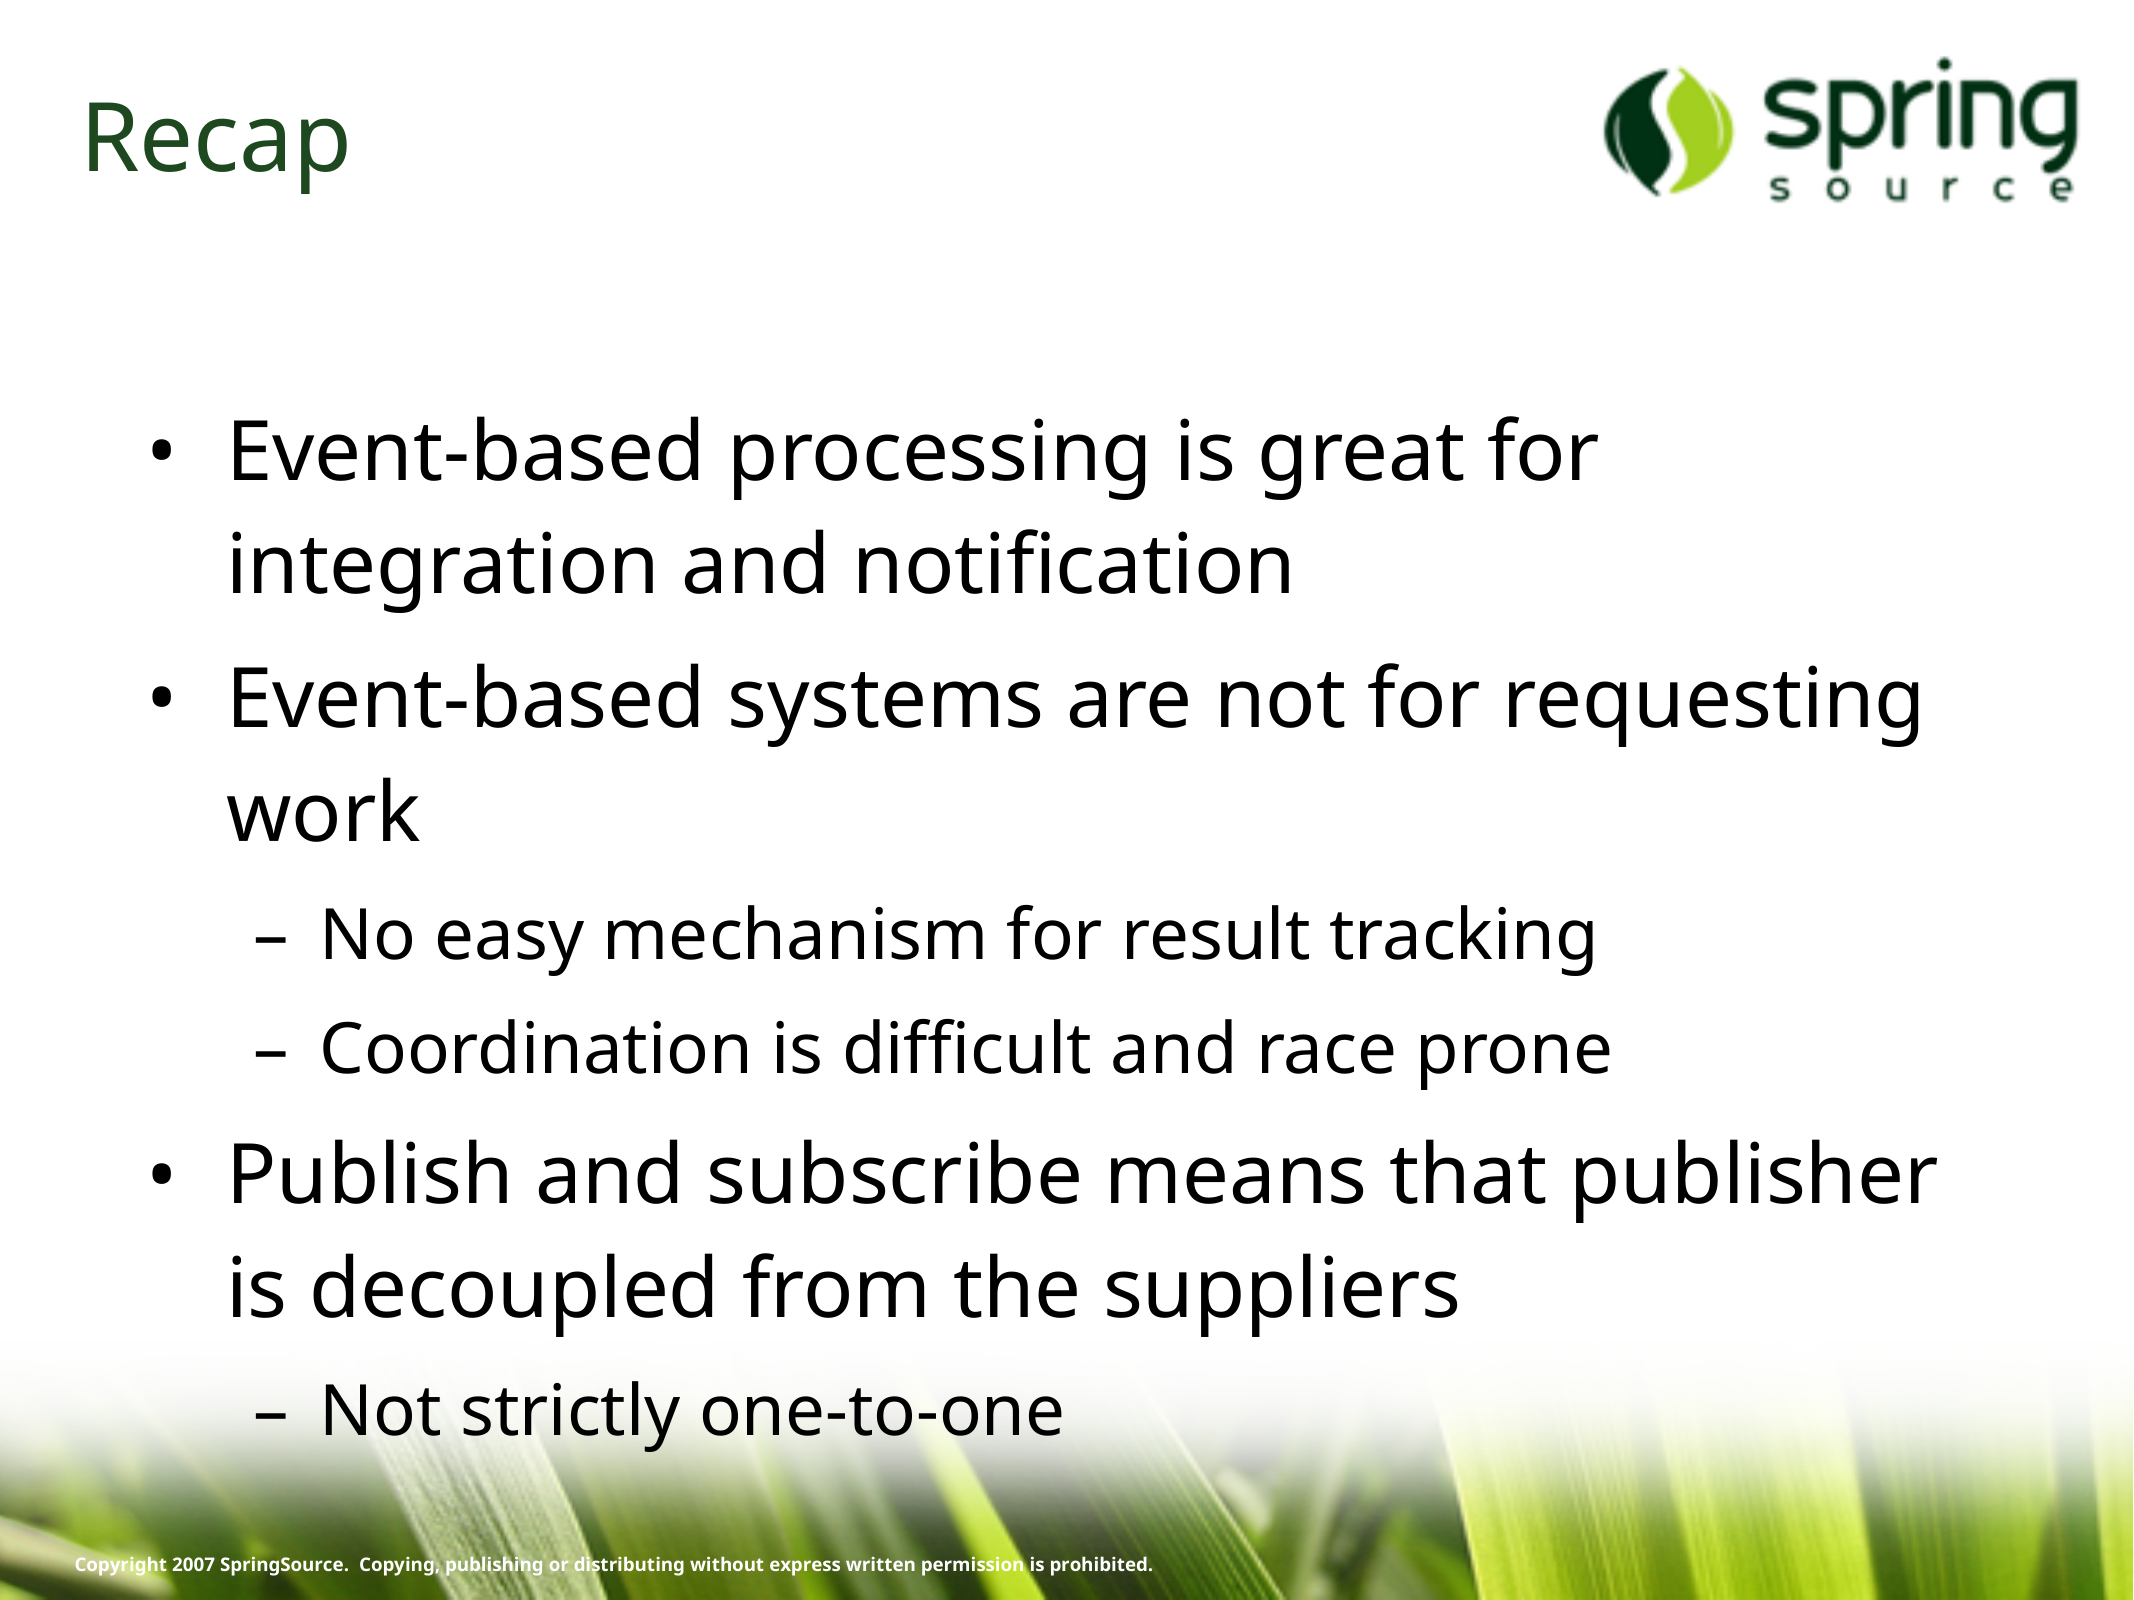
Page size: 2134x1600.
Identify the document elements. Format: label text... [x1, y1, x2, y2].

list Event-based processing is great for integration and notification Event-based systems are not for requesting work No easy mechanism for result tracking Coordination is difficult and race prone Publish and subscribe means that publisher is decoupled from the suppliers Not strictly one-to-one [146, 391, 1982, 1352]
picture [1555, 46, 2134, 224]
picture [0, 1340, 2134, 1600]
title Recap [80, 16, 1548, 253]
